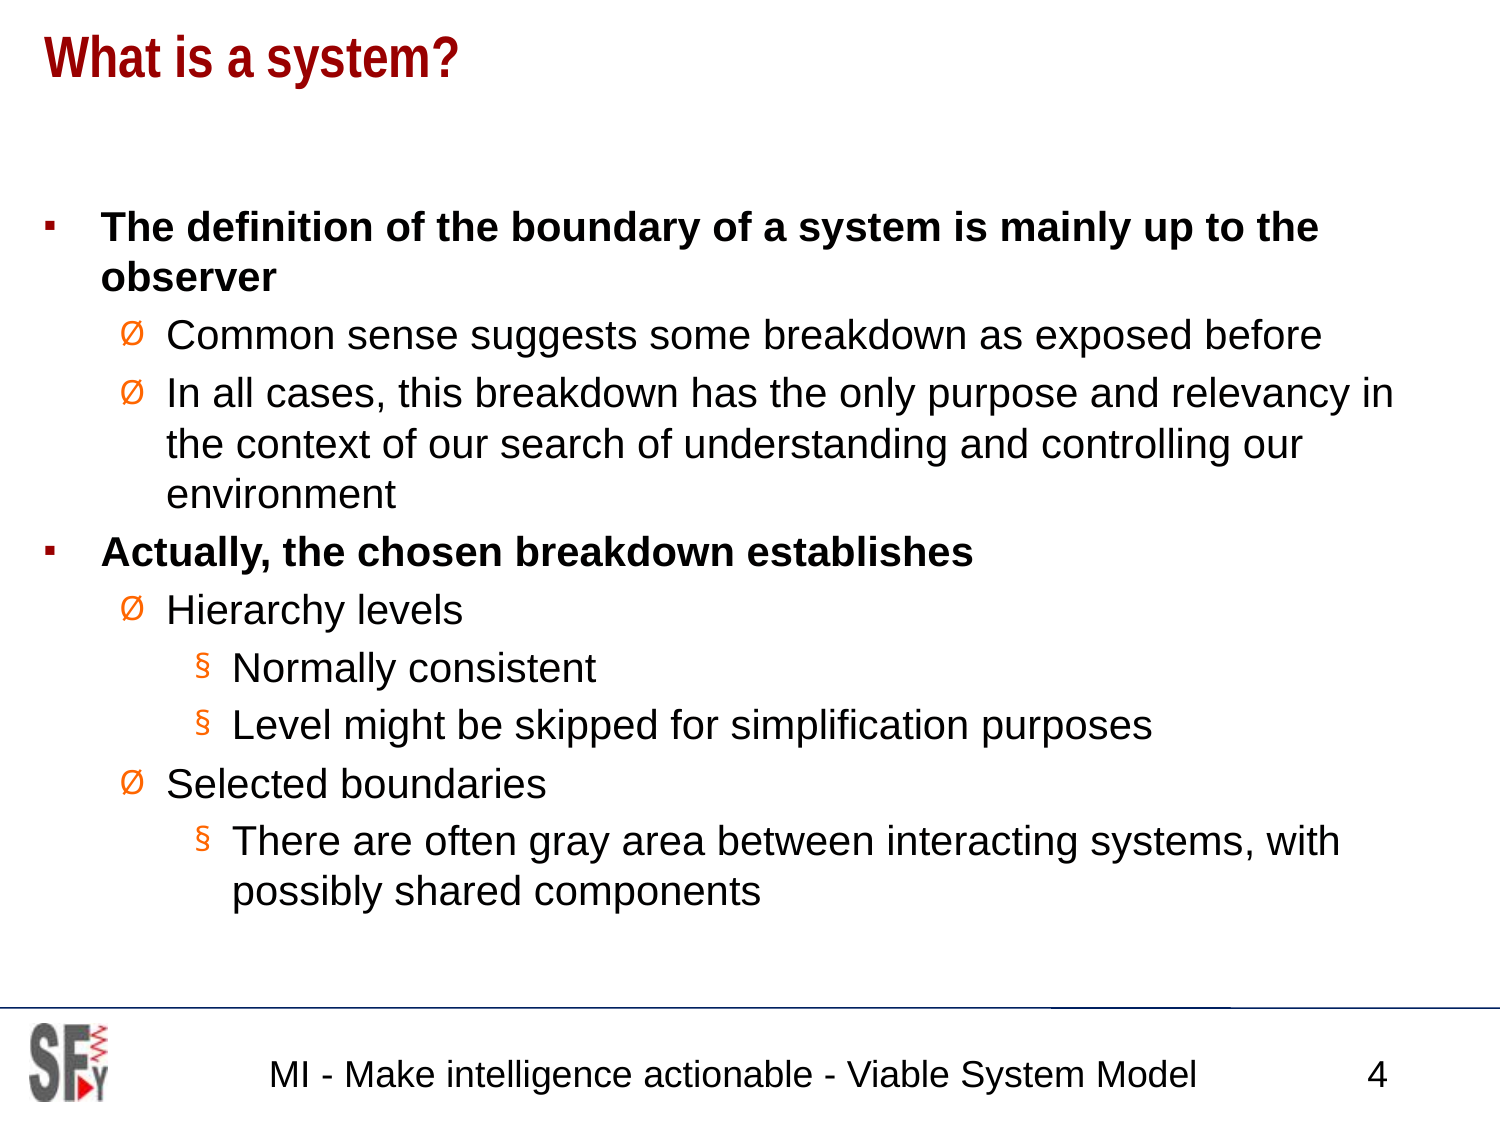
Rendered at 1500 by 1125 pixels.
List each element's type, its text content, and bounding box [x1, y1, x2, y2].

picture [29, 1023, 108, 1102]
slide_number <numéro> [1352, 1034, 1490, 1103]
footer MI - Make intelligence actionable - Viable System Model [253, 1034, 1336, 1103]
title What is a system? [29, 12, 1471, 138]
list The definition of the boundary of a system is mainly up to the observer Common sense suggests some breakdown as exposed before In all cases, this breakdown has the only purpose and relevancy in the context of our search of understanding and controlling our environment Actually, the chosen breakdown establishes Hierarchy levels Normally consistent Level might be skipped for simplification purposes Selected boundaries There are often gray area between interacting systems, with possibly shared components [29, 184, 1471, 988]
